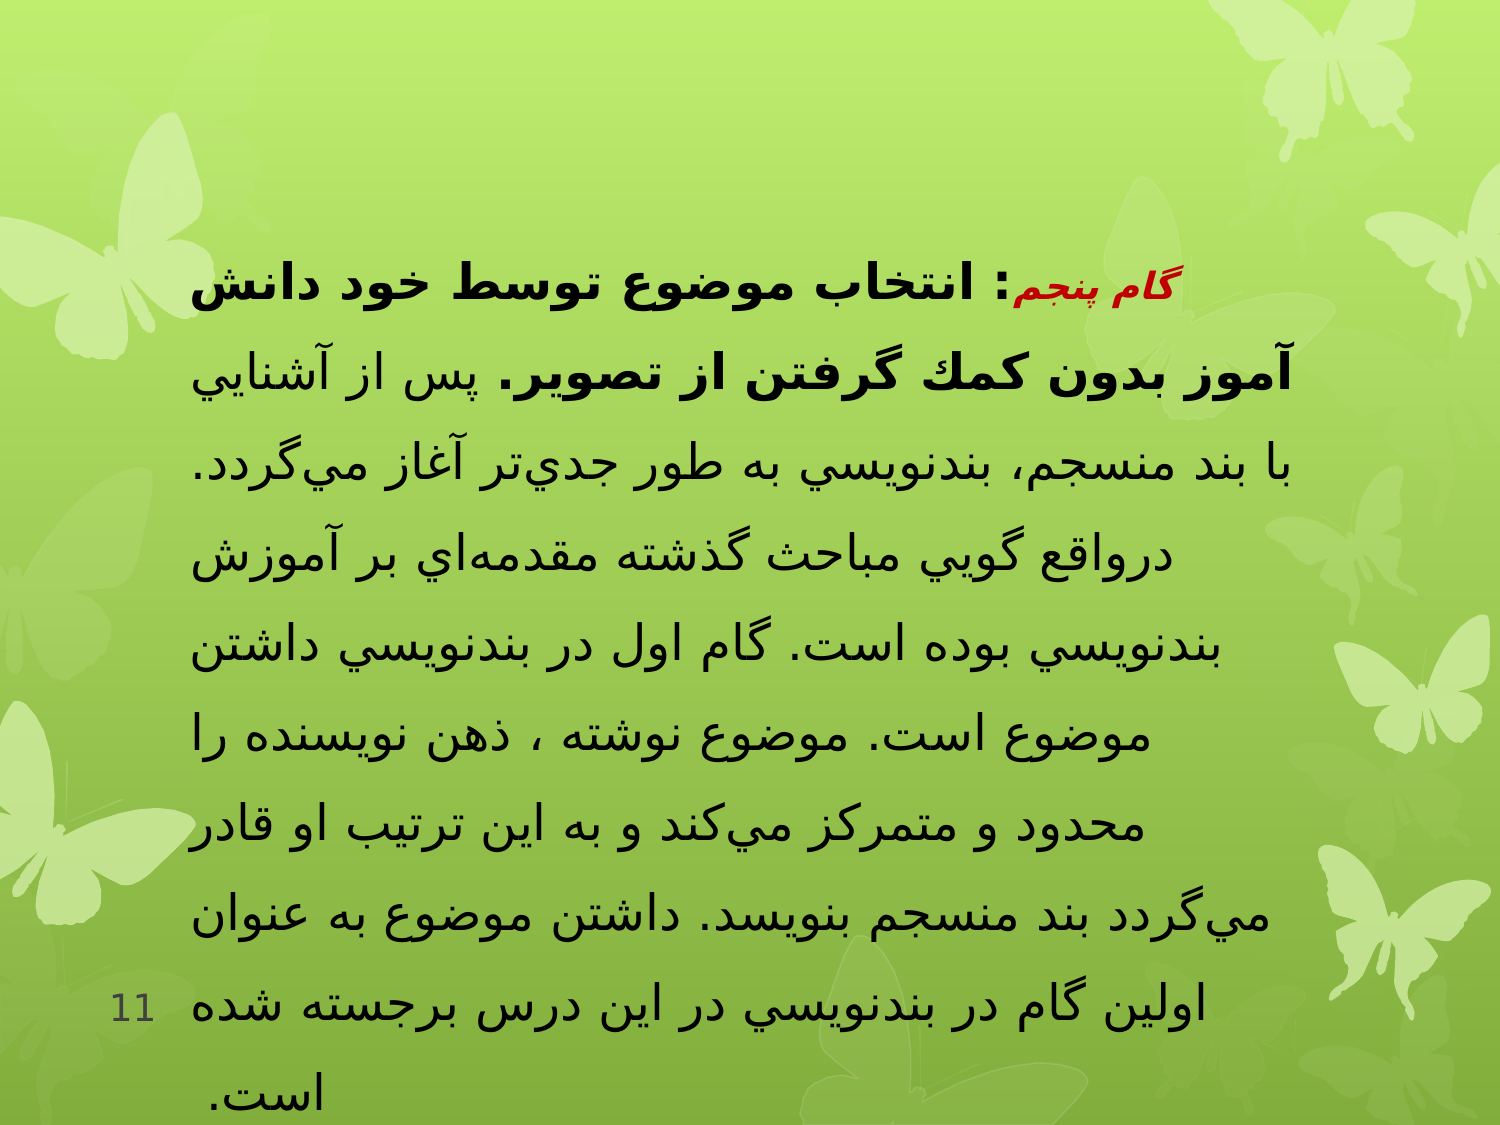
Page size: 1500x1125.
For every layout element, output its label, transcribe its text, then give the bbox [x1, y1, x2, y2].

text_box گام پنجم: انتخاب موضوع توسط خود دانش آموز بدون كمك گرفتن از تصوير. پس از آشنايي با بند منسجم، بندنويسي به طور جدي‌تر آغاز مي‌گردد. درواقع گويي مباحث گذشته مقدمه‌اي بر آموزش بندنويسي بوده است. گام اول در بندنويسي داشتن موضوع است. موضوع نوشته ، ذهن نويسنده را محدود و متمركز مي‌كند و به اين ترتيب او قادر مي‌گردد بند منسجم بنويسد. داشتن موضوع به عنوان اولين گام در بندنويسي در اين درس برجسته شده است. [175, 212, 1313, 1125]
text_box [94, 976, 175, 1037]
